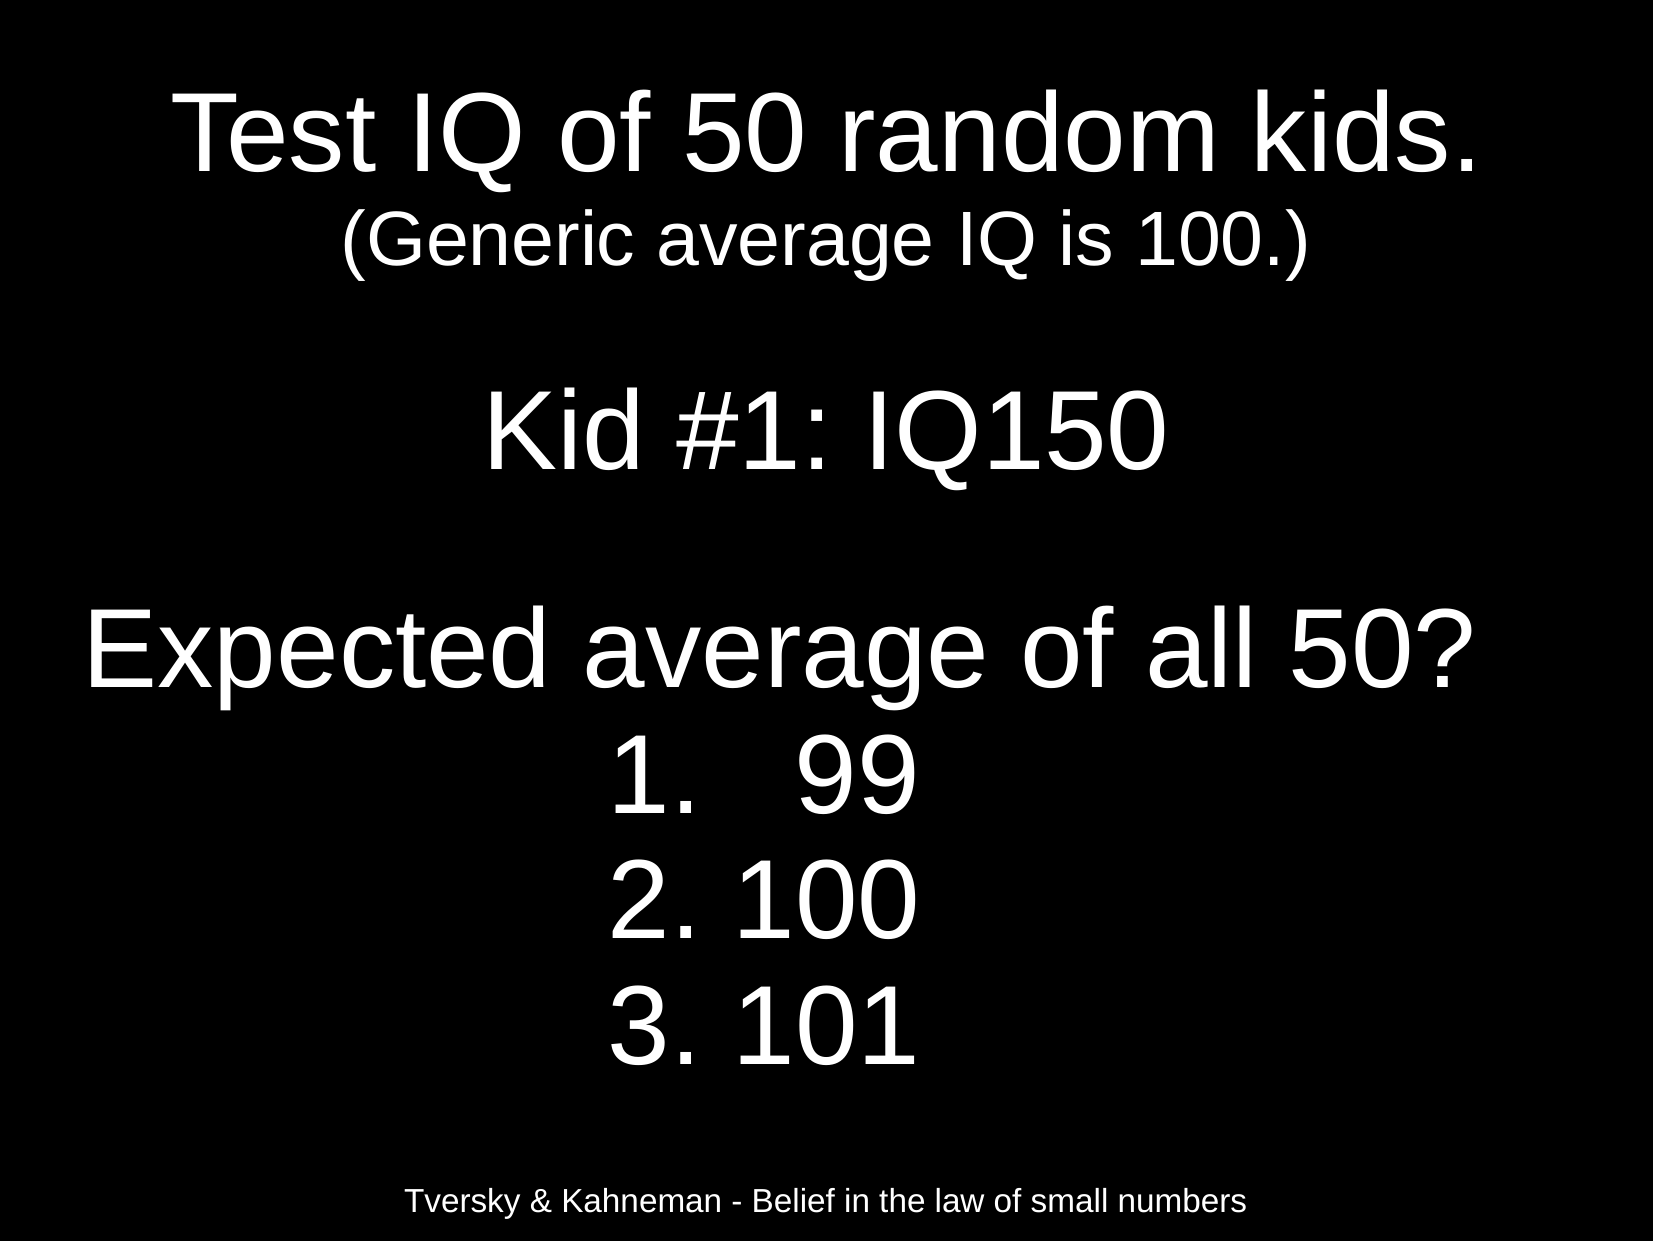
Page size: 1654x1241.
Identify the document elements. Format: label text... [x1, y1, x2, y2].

subtitle Test IQ of 50 random kids. (Generic average IQ is 100.) Kid #1: IQ150 Expected average of all 50? 1. 99 2. 100 3. 101 [82, 56, 1571, 1102]
text_box Tversky & Kahneman - Belief in the law of small numbers [0, 1162, 1653, 1241]
